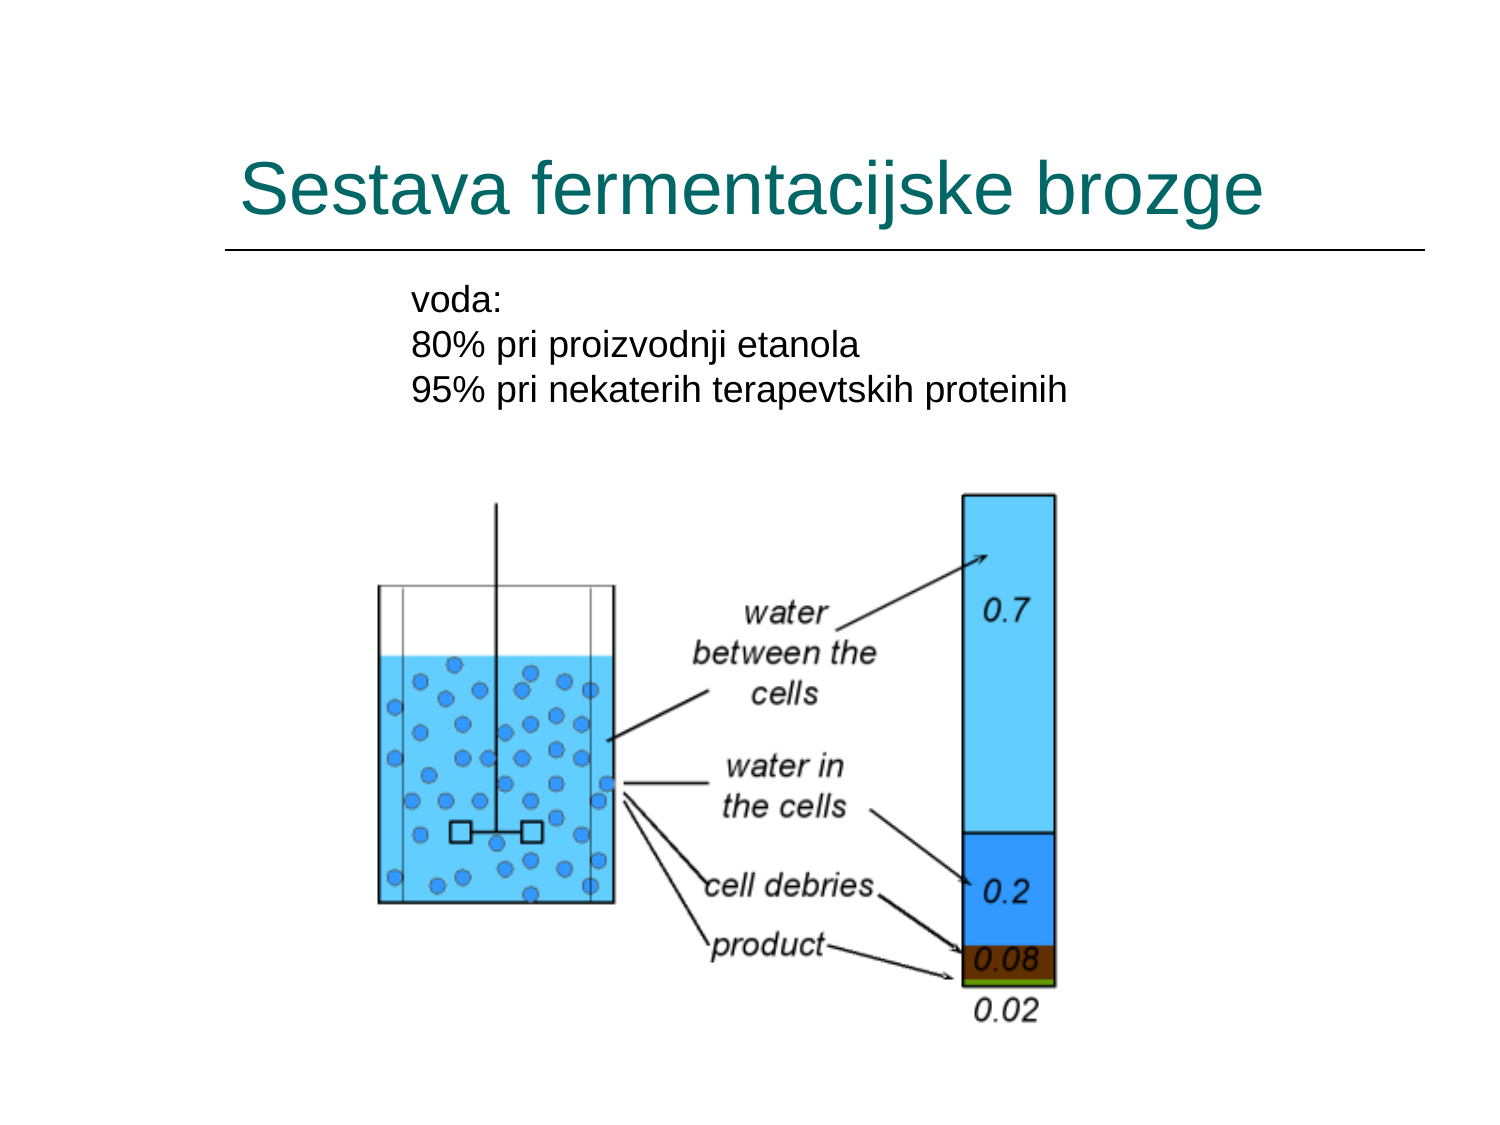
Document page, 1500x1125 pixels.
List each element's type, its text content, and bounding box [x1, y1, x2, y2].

text_box voda: 80% pri proizvodnji etanola 95% pri nekaterih terapevtskih proteinih [396, 267, 1094, 418]
picture [348, 467, 1084, 1040]
title Sestava fermentacijske brozge [224, 49, 1425, 237]
